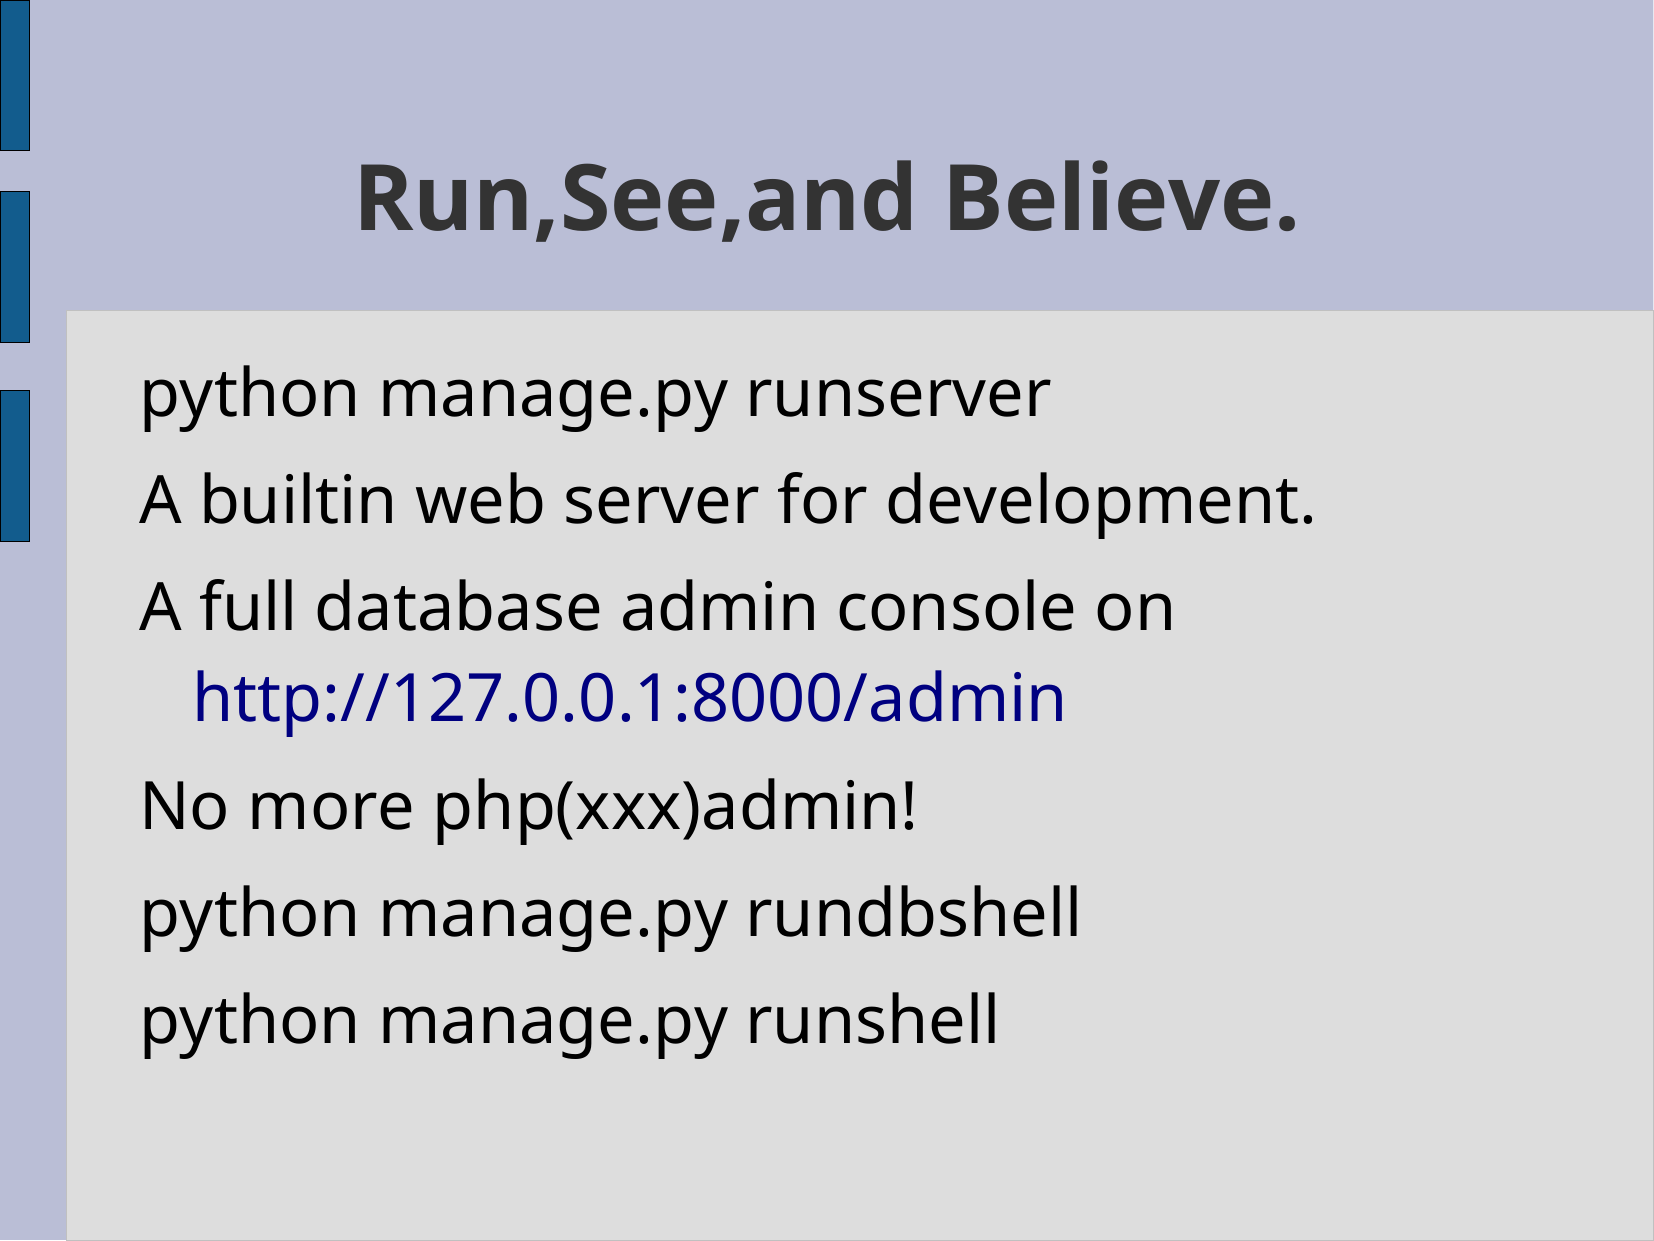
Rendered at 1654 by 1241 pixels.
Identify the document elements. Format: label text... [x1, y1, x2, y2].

title Run,See,and Believe. [121, 98, 1534, 291]
list python manage.py runserver A builtin web server for development. A full database admin console on http://127.0.0.1:8000/admin No more php(xxx)admin! python manage.py rundbshell python manage.py runshell [121, 344, 1534, 1112]
